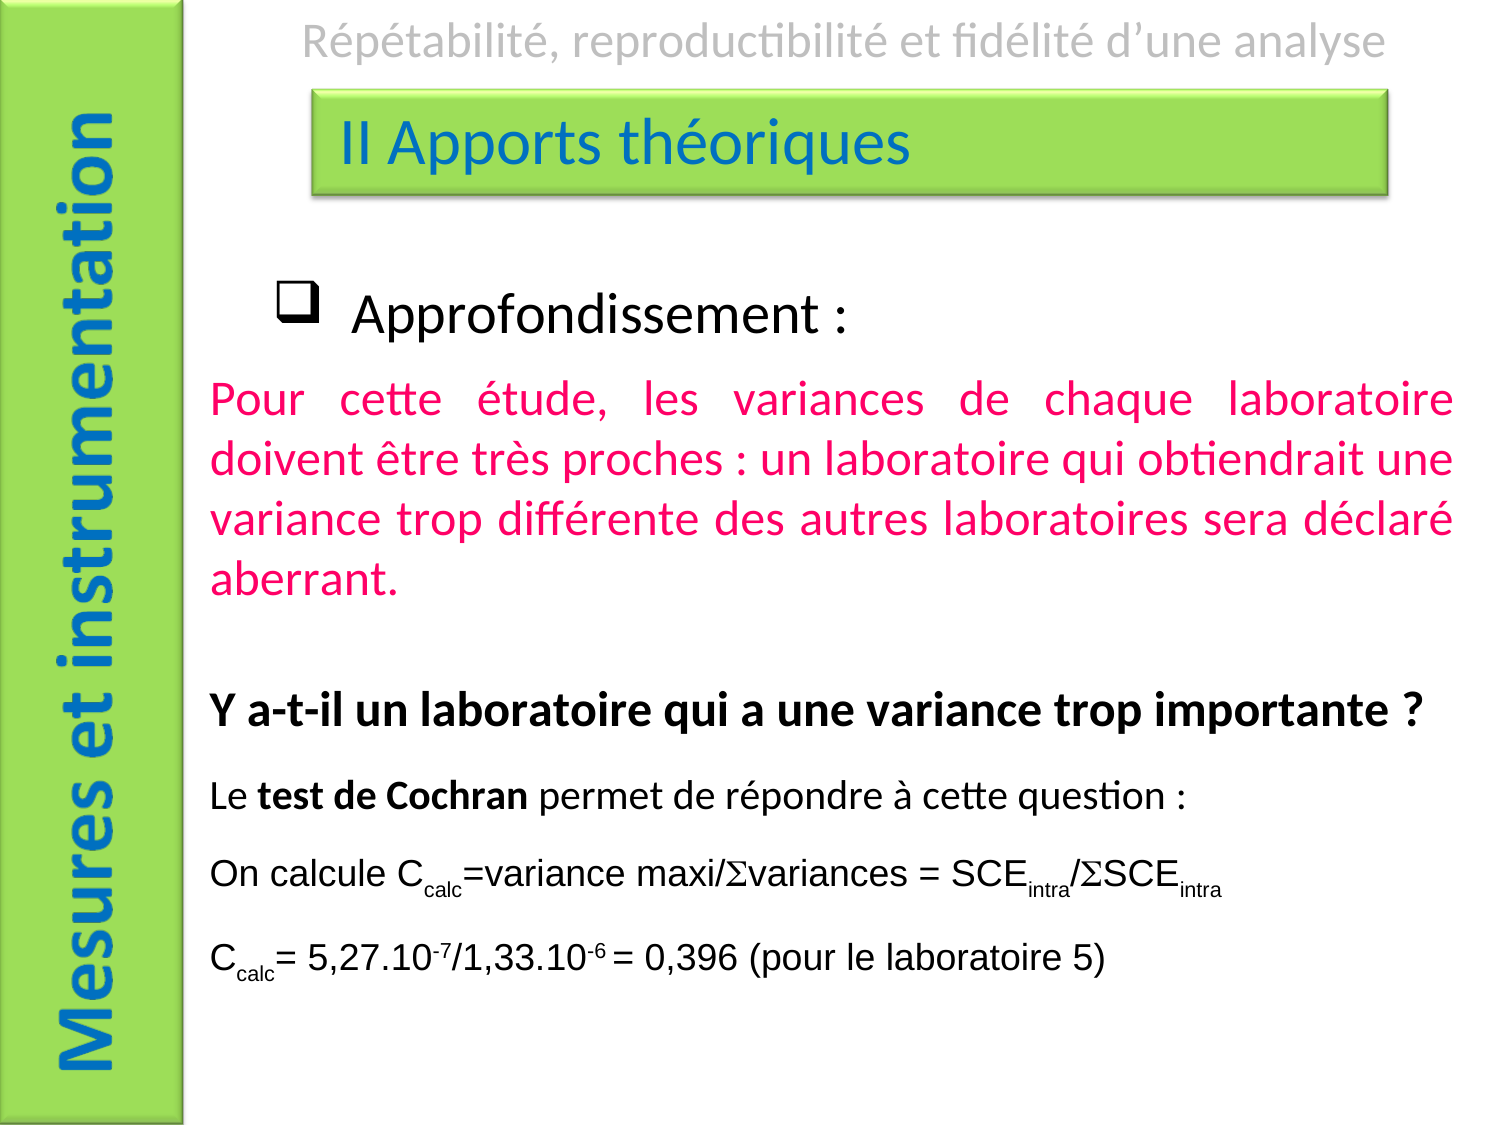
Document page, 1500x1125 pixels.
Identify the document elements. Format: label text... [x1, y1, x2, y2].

picture [303, 84, 1397, 209]
text_box Approfondissement : [183, 267, 1500, 339]
text_box II Apports théoriques [324, 90, 1388, 186]
text_box Y a-t-il un laboratoire qui a une variance trop importante ? Le test de Cochran permet de répondre à cette question : On calcule Ccalc=variance maxi/variances = SCEintra/SCEintra Ccalc= 5,27.10-7/1,33.10-6 = 0,396 (pour le laboratoire 5) [194, 668, 1483, 994]
title Pour cette étude, les variances de chaque laboratoire doivent être très proches : un laboratoire qui obtiendrait une variance trop différente des autres laboratoires sera déclaré aberrant. [194, 358, 1470, 614]
text_box Répétabilité, reproductibilité et fidélité d’une analyse [206, 0, 1483, 76]
picture [0, 0, 192, 1125]
